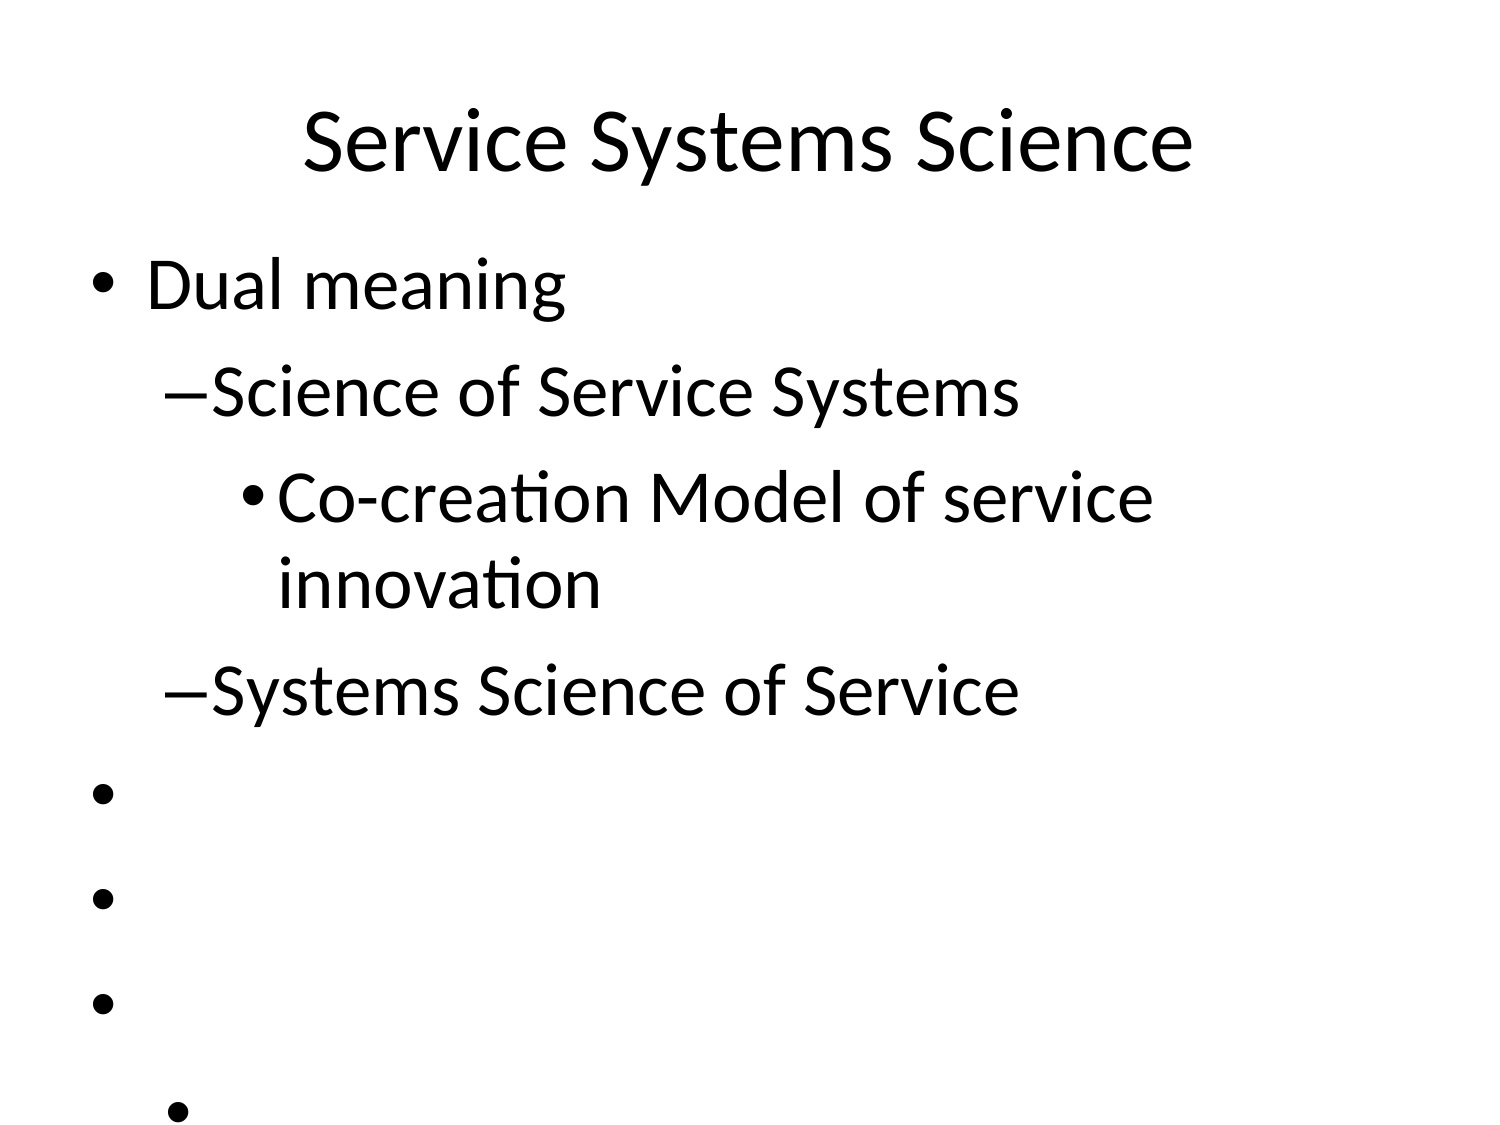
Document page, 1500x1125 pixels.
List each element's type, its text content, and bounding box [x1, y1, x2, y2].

list Dual meaning Science of Service Systems Co-creation Model of service innovation Systems Science of Service [75, 232, 1463, 1125]
title Service Systems Science [75, 45, 1426, 232]
